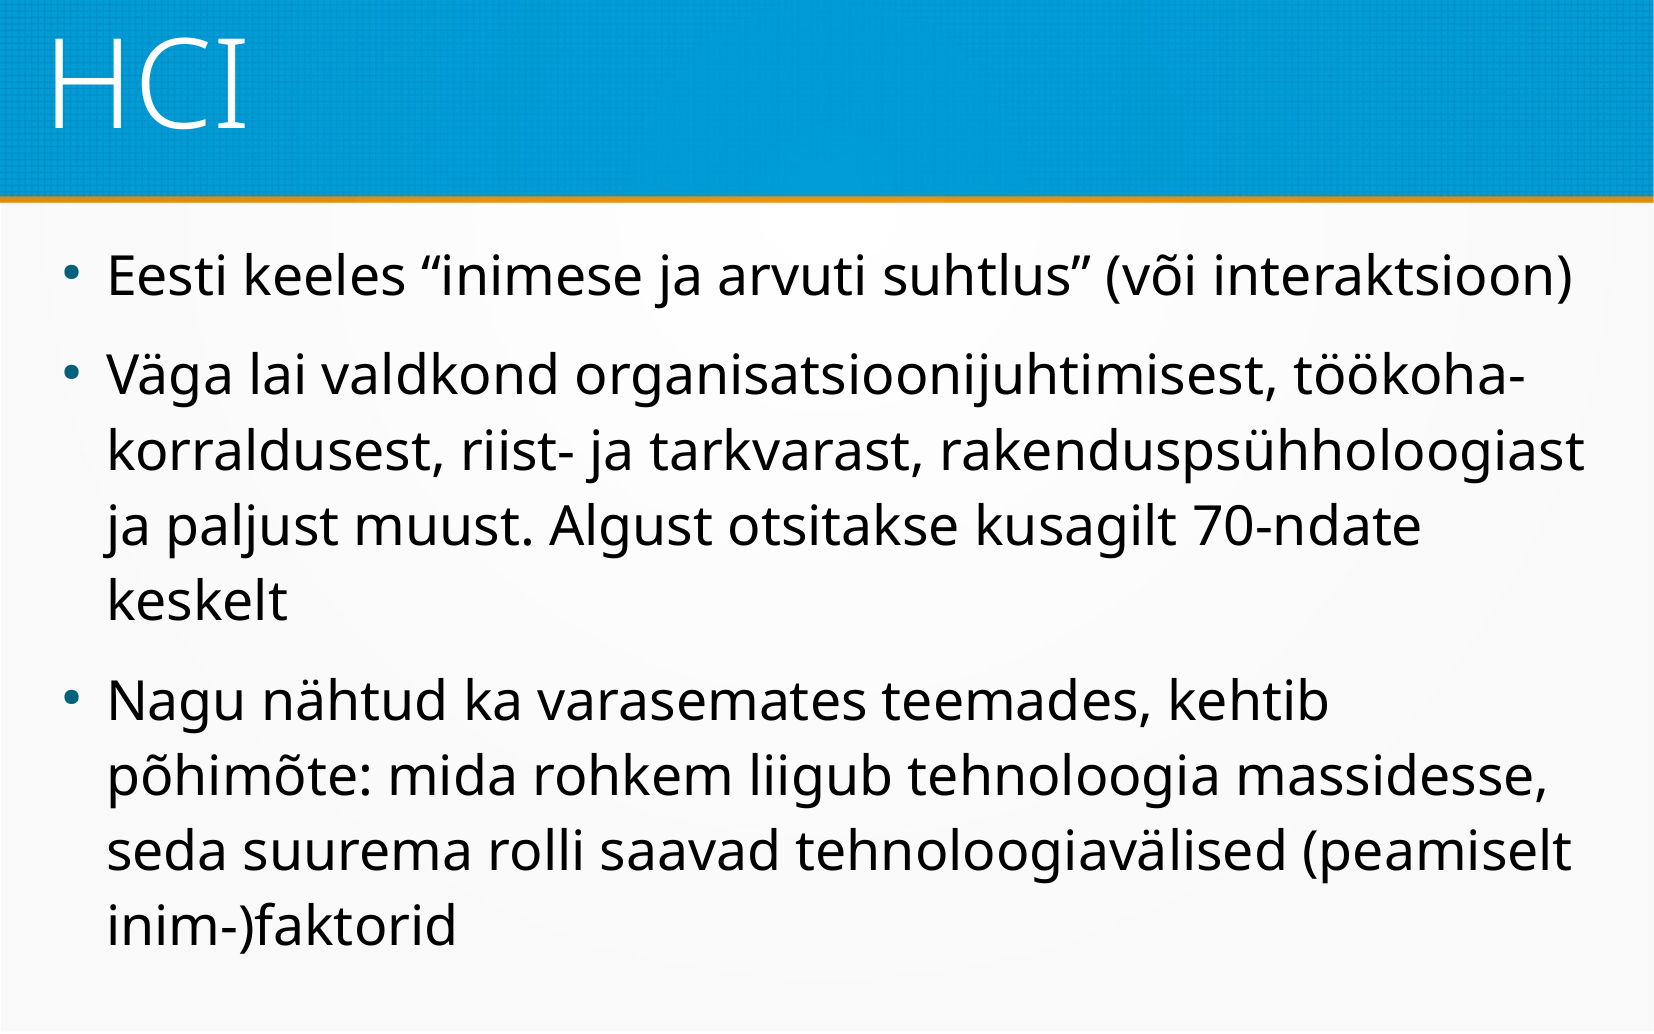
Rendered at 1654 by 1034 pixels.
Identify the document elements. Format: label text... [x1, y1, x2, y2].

title HCI [43, 0, 1619, 166]
picture [0, 195, 1654, 1034]
list Eesti keeles “inimese ja arvuti suhtlus” (või interaktsioon) Väga lai valdkond organisatsioonijuhtimisest, töökoha-korraldusest, riist- ja tarkvarast, rakenduspsühholoogiast ja paljust muust. Algust otsitakse kusagilt 70-ndate keskelt Nagu nähtud ka varasemates teemades, kehtib põhimõte: mida rohkem liigub tehnoloogia massidesse, seda suurema rolli saavad tehnoloogiavälised (peamiselt inim-)faktorid [47, 236, 1607, 1002]
